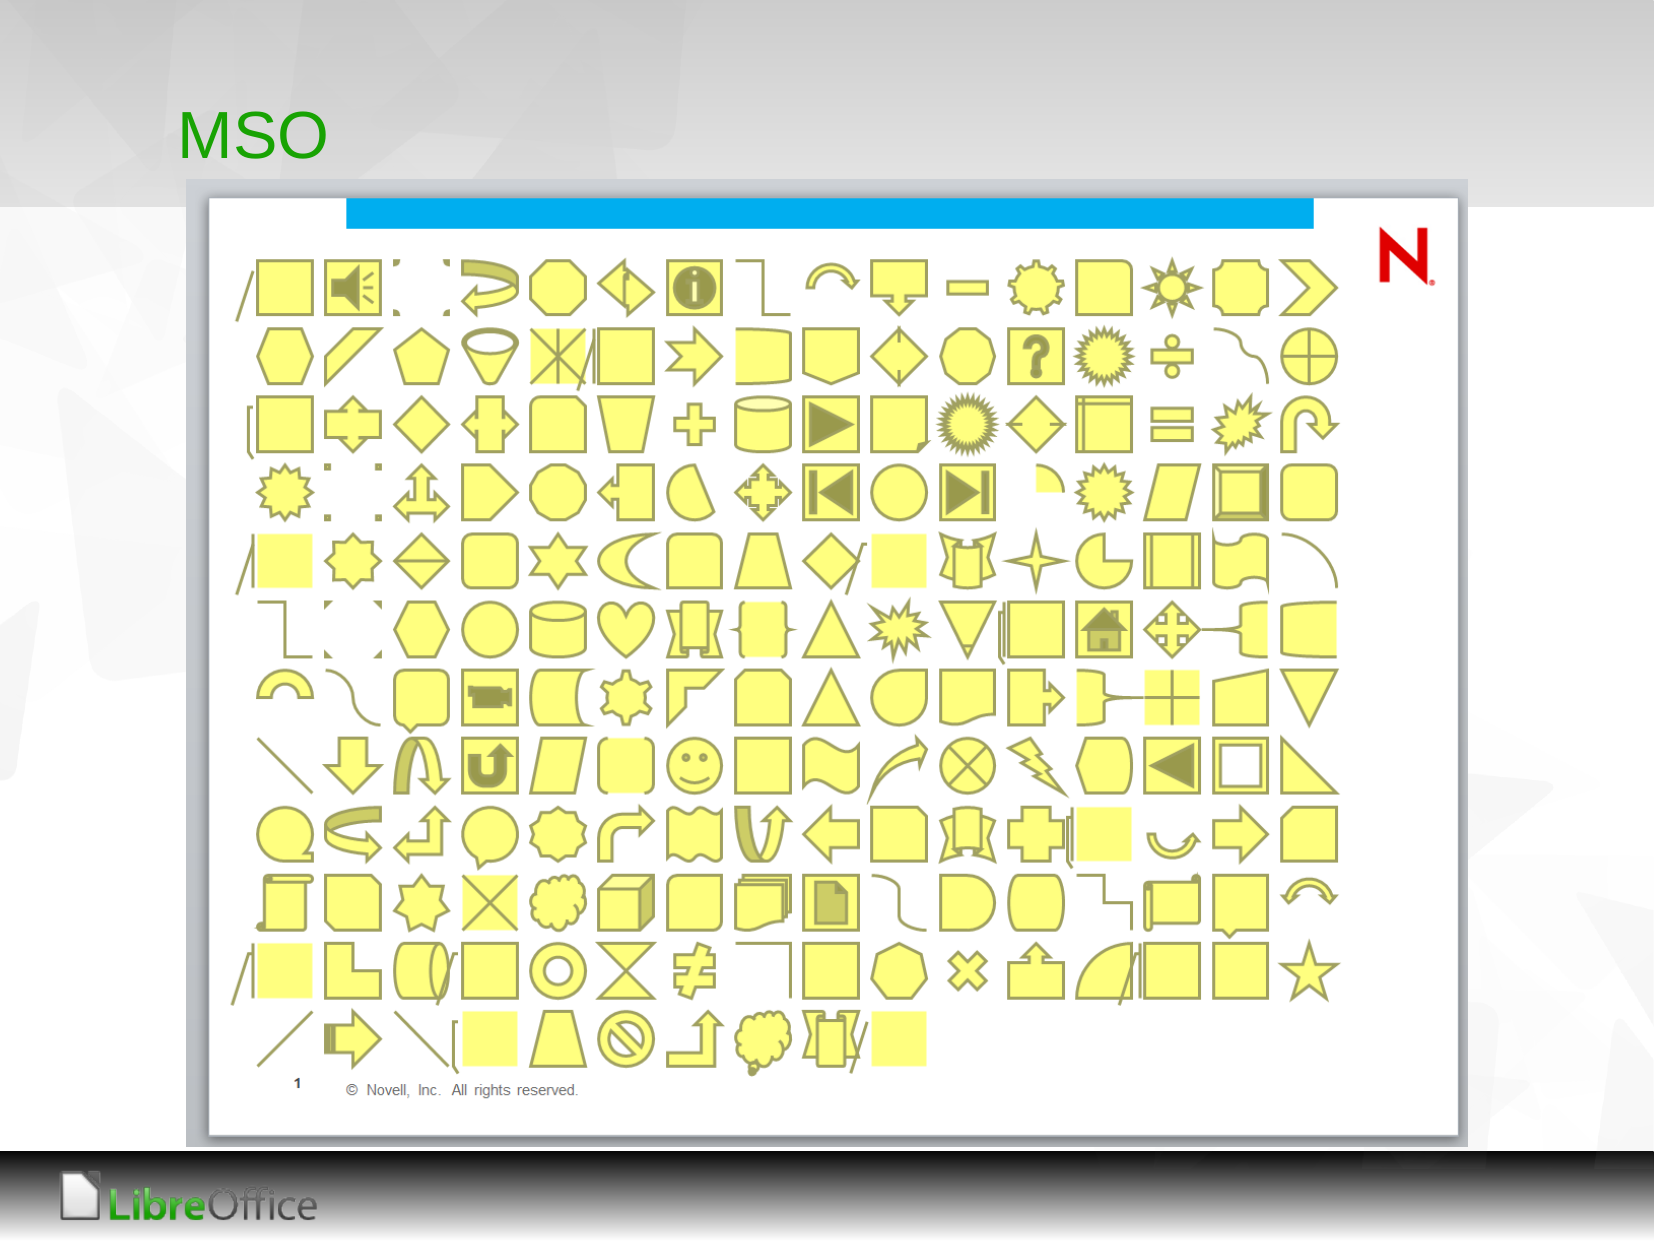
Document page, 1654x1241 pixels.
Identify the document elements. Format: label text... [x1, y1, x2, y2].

picture [41, 1152, 337, 1240]
picture [0, 0, 1654, 1169]
title MSO [177, 46, 1525, 226]
